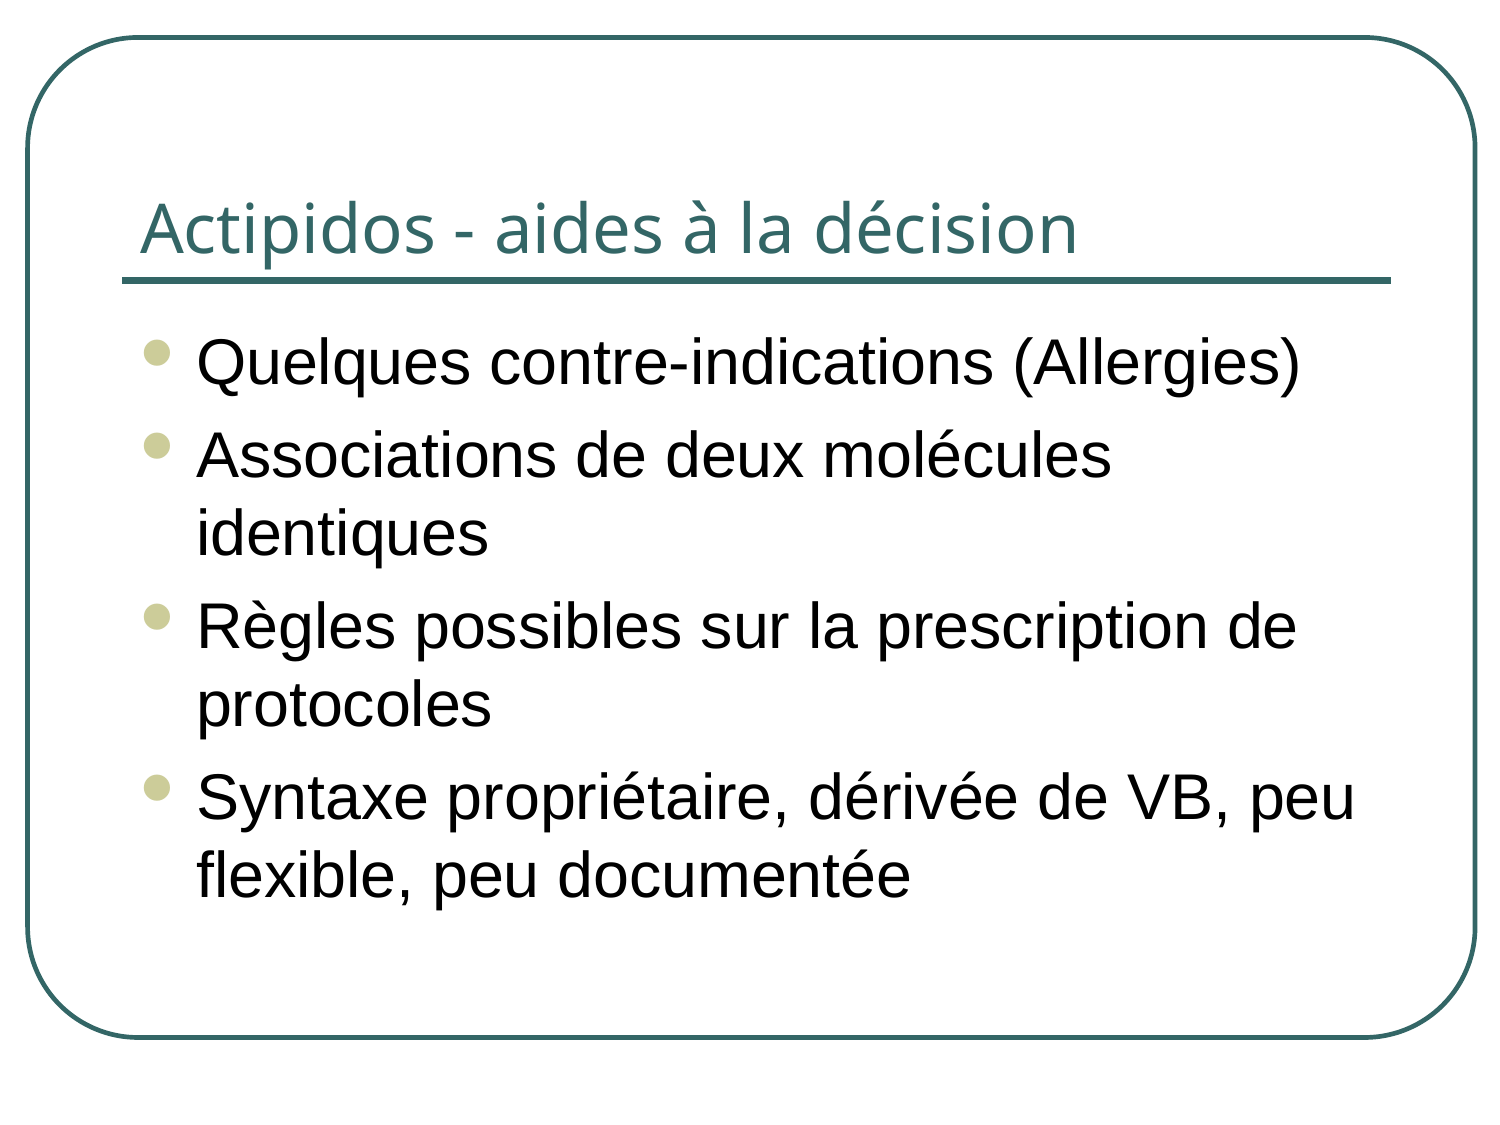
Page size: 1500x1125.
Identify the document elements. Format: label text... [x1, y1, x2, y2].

title Actipidos - aides à la décision [125, 87, 1388, 275]
list Quelques contre-indications (Allergies) Associations de deux molécules identiques Règles possibles sur la prescription de protocoles Syntaxe propriétaire, dérivée de VB, peu flexible, peu documentée [125, 312, 1388, 976]
